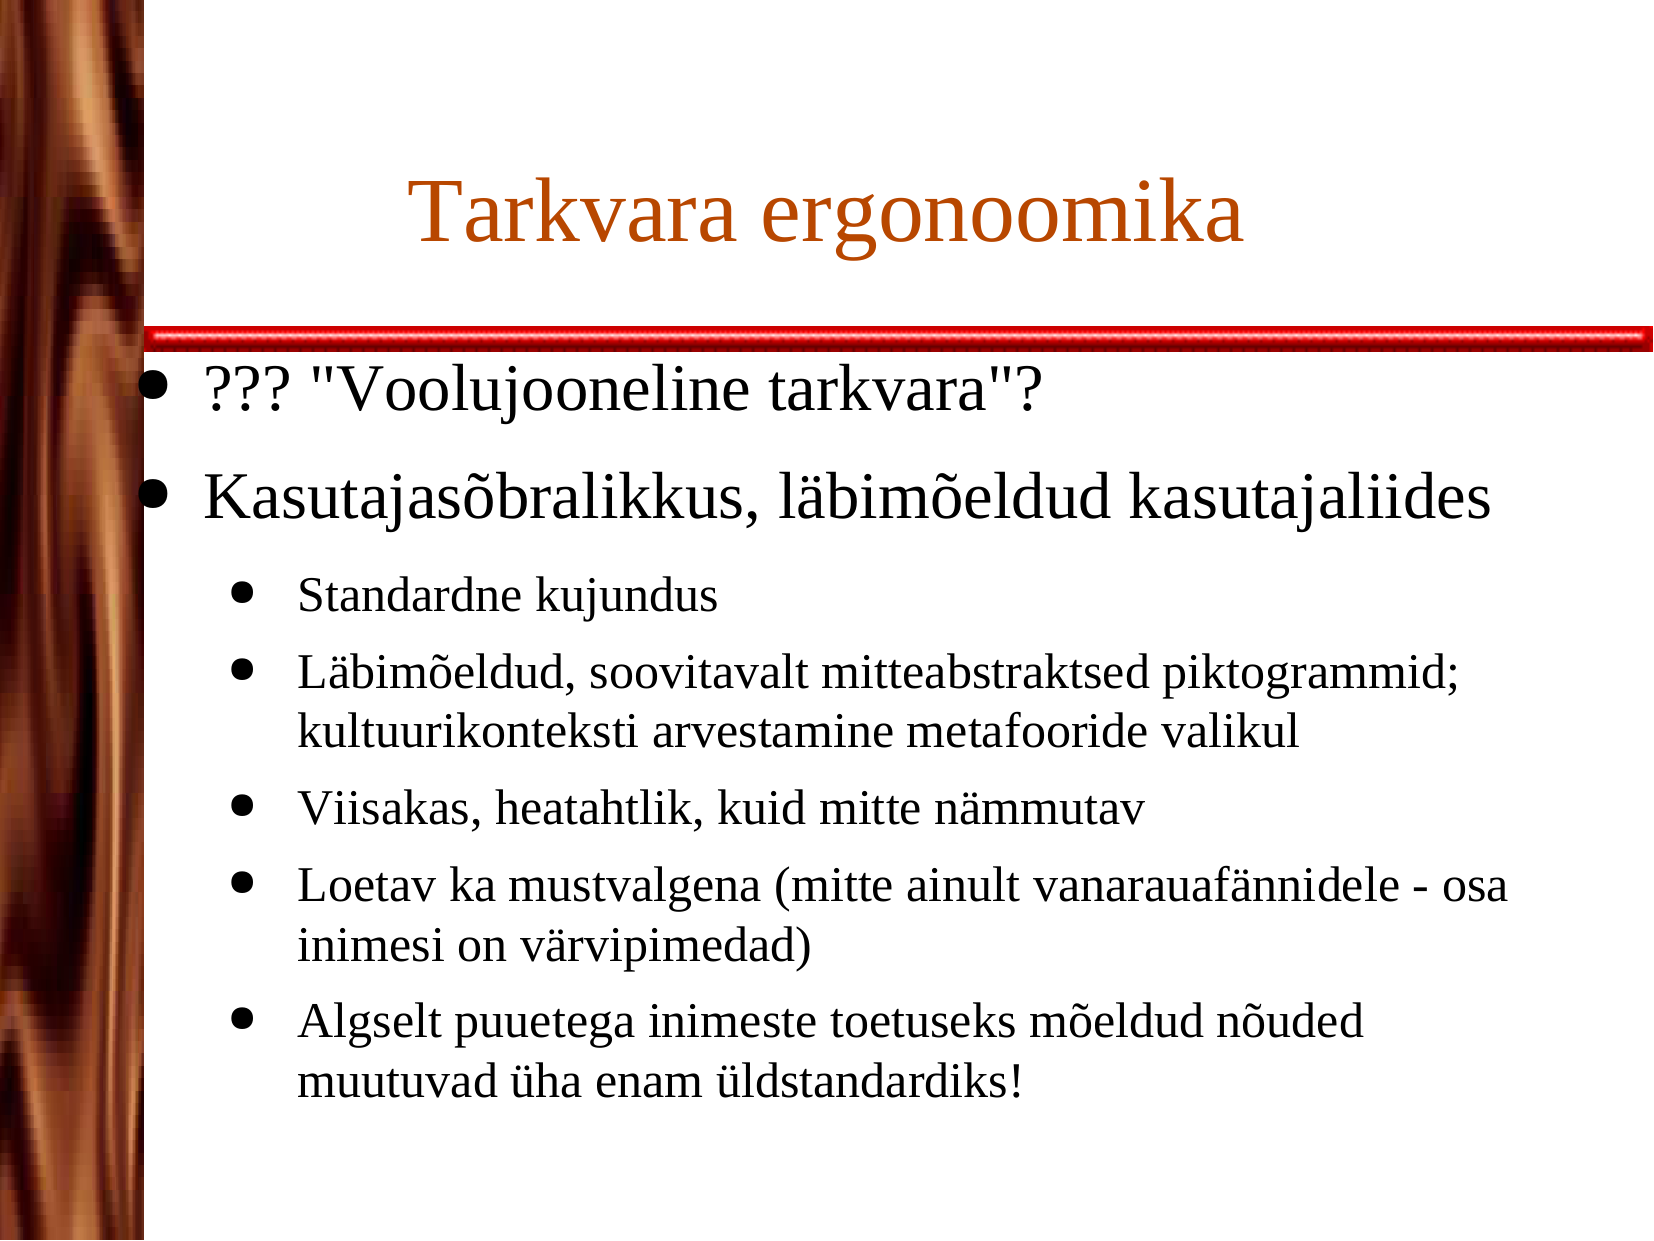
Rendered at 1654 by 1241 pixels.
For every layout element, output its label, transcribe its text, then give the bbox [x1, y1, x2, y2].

title Tarkvara ergonoomika [121, 102, 1533, 310]
list ??? "Voolujooneline tarkvara"? Kasutajasõbralikkus, läbimõeldud kasutajaliides Standardne kujundus Läbimõeldud, soovitavalt mitteabstraktsed piktogrammid; kultuurikonteksti arvestamine metafooride valikul Viisakas, heatahtlik, kuid mitte nämmutav Loetav ka mustvalgena (mitte ainult vanarauafännidele - osa inimesi on värvipimedad) Algselt puuetega inimeste toetuseks mõeldud nõuded muutuvad üha enam üldstandardiks! [121, 344, 1533, 1126]
picture [0, 0, 1653, 1240]
